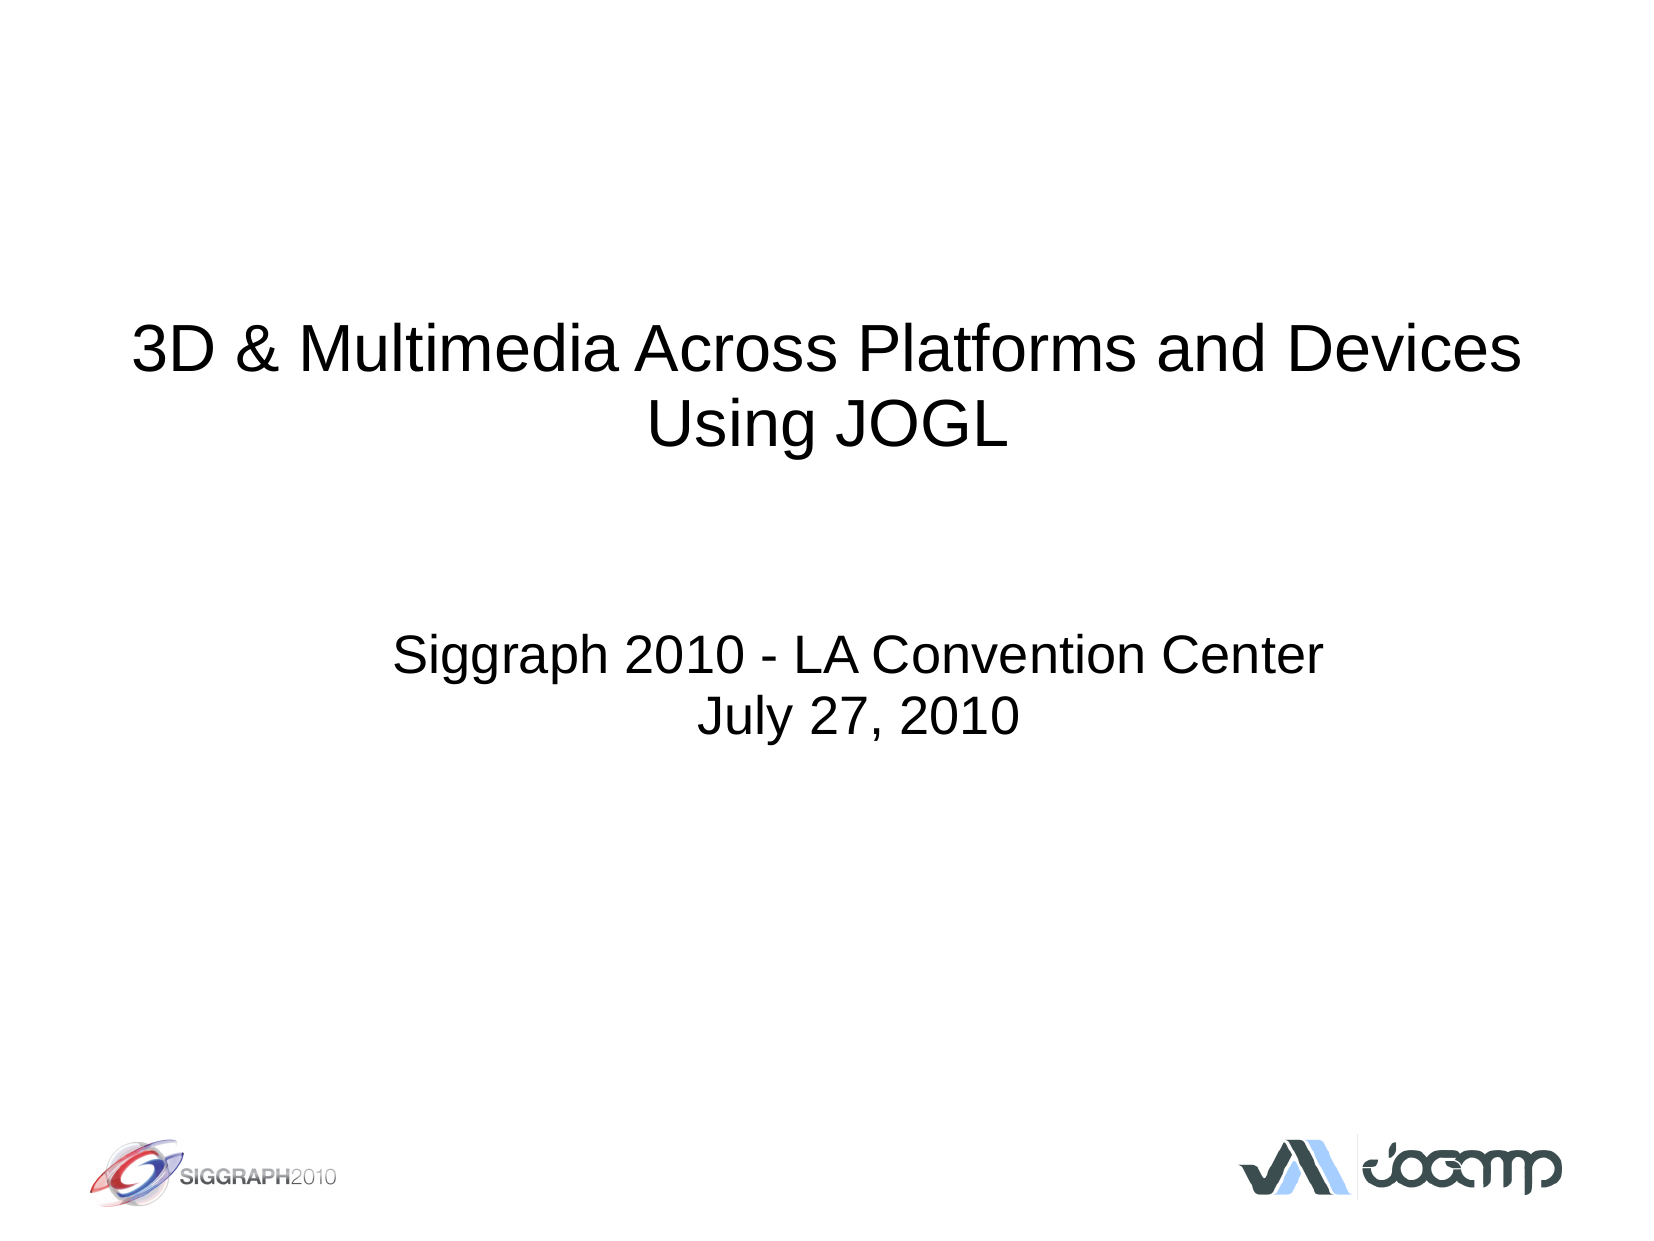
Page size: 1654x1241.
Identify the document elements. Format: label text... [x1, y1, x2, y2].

picture [1237, 1134, 1562, 1200]
subtitle 3D & Multimedia Across Platforms and Devices Using JOGL [75, 300, 1582, 472]
text_box Siggraph 2010 - LA Convention Center July 27, 2010 [105, 600, 1613, 772]
picture [82, 1130, 346, 1217]
